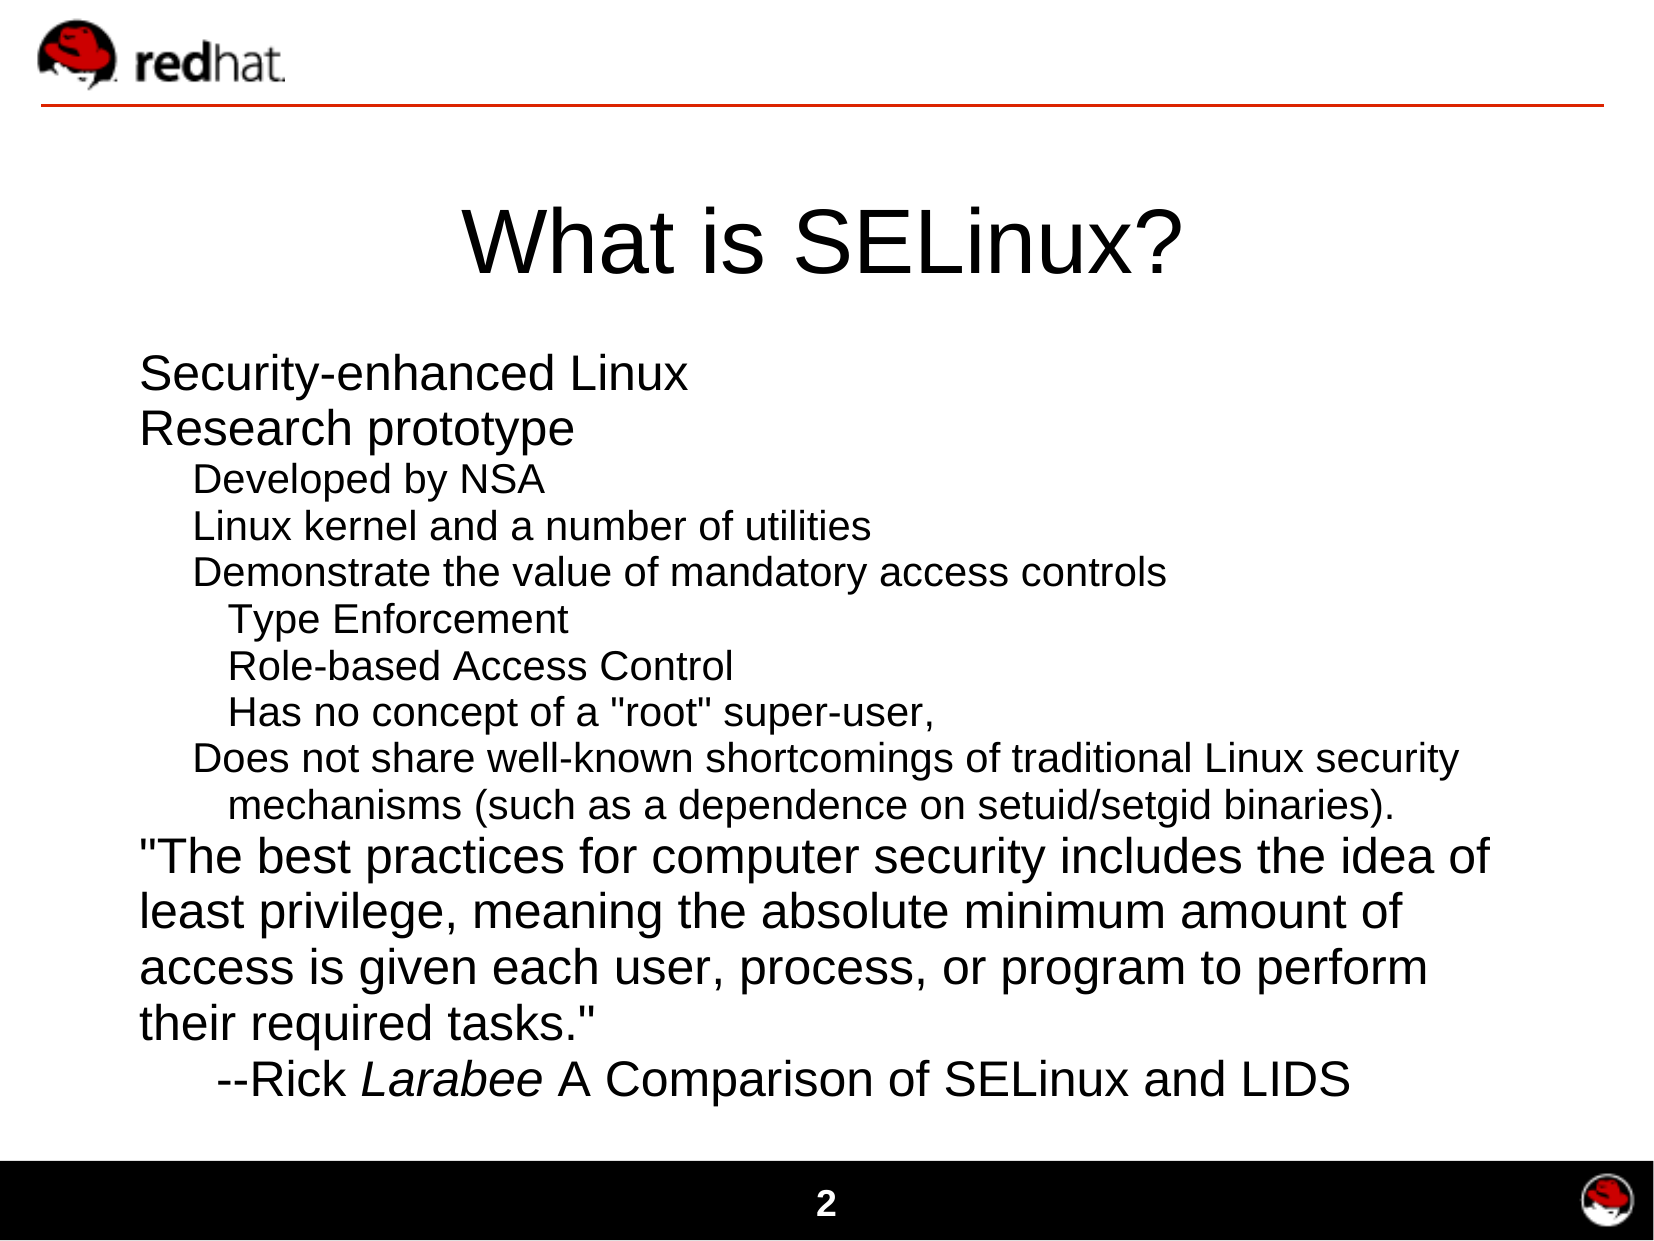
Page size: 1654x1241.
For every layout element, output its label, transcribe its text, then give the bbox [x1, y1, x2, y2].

picture [36, 17, 285, 101]
list Security-enhanced Linux Research prototype Developed by NSA Linux kernel and a number of utilities Demonstrate the value of mandatory access controls Type Enforcement Role-based Access Control Has no concept of a "root" super-user, Does not share well-known shortcomings of traditional Linux security mechanisms (such as a dependence on setuid/setgid binaries). "The best practices for computer security includes the idea of least privilege, meaning the absolute minimum amount of access is given each user, process, or program to perform their required tasks." --Rick Larabee A Comparison of SELinux and LIDS [121, 344, 1534, 1241]
picture [1576, 1170, 1639, 1233]
title What is SELinux? [117, 137, 1530, 346]
